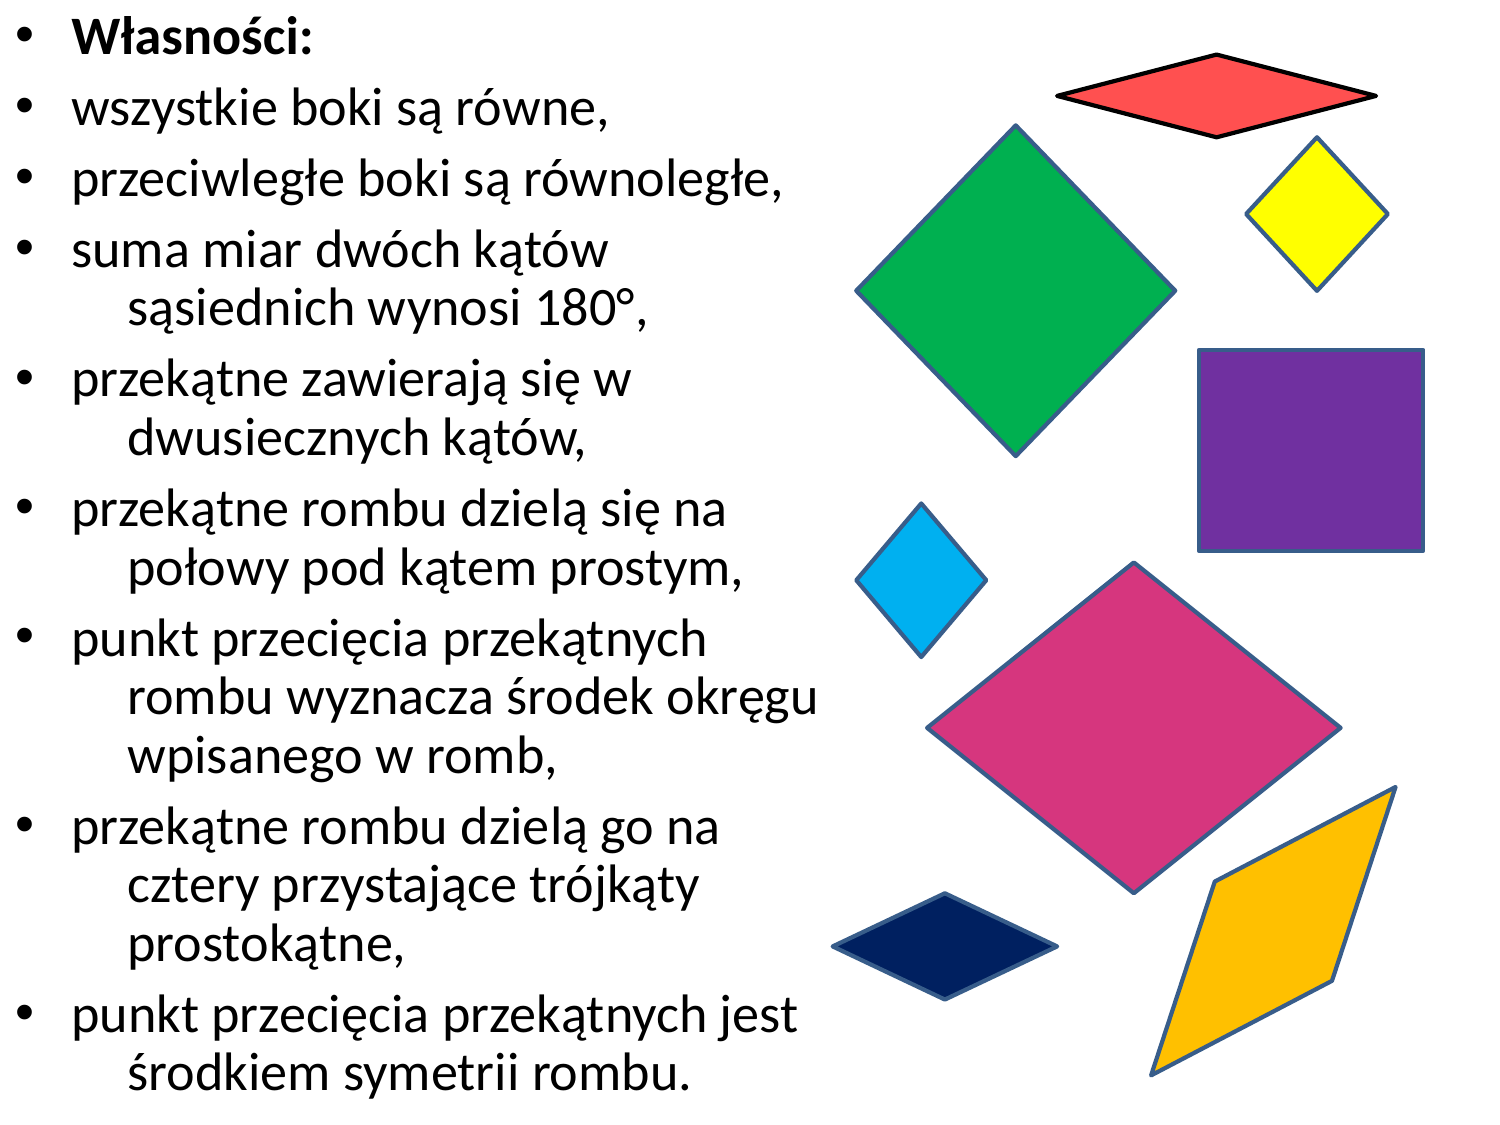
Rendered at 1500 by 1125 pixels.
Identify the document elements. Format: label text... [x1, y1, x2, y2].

text_box [1246, 137, 1388, 291]
text_box [856, 503, 987, 658]
text_box [1151, 786, 1396, 1076]
text_box [856, 125, 1176, 457]
list Własności: wszystkie boki są równe, przeciwległe boki są równoległe, suma miar dwóch kątów sąsiednich wynosi 180°, przekątne zawierają się w dwusiecznych kątów, przekątne rombu dzielą się na połowy pod kątem prostym, punkt przecięcia przekątnych rombu wyznacza środek okręgu wpisanego w romb, przekątne rombu dzielą go na cztery przystające trójkąty prostokątne, punkt przecięcia przekątnych jest środkiem symetrii rombu. [0, 0, 845, 1125]
text_box [1199, 350, 1423, 551]
text_box [832, 893, 1058, 1000]
text_box [1057, 54, 1377, 138]
text_box [927, 562, 1341, 894]
